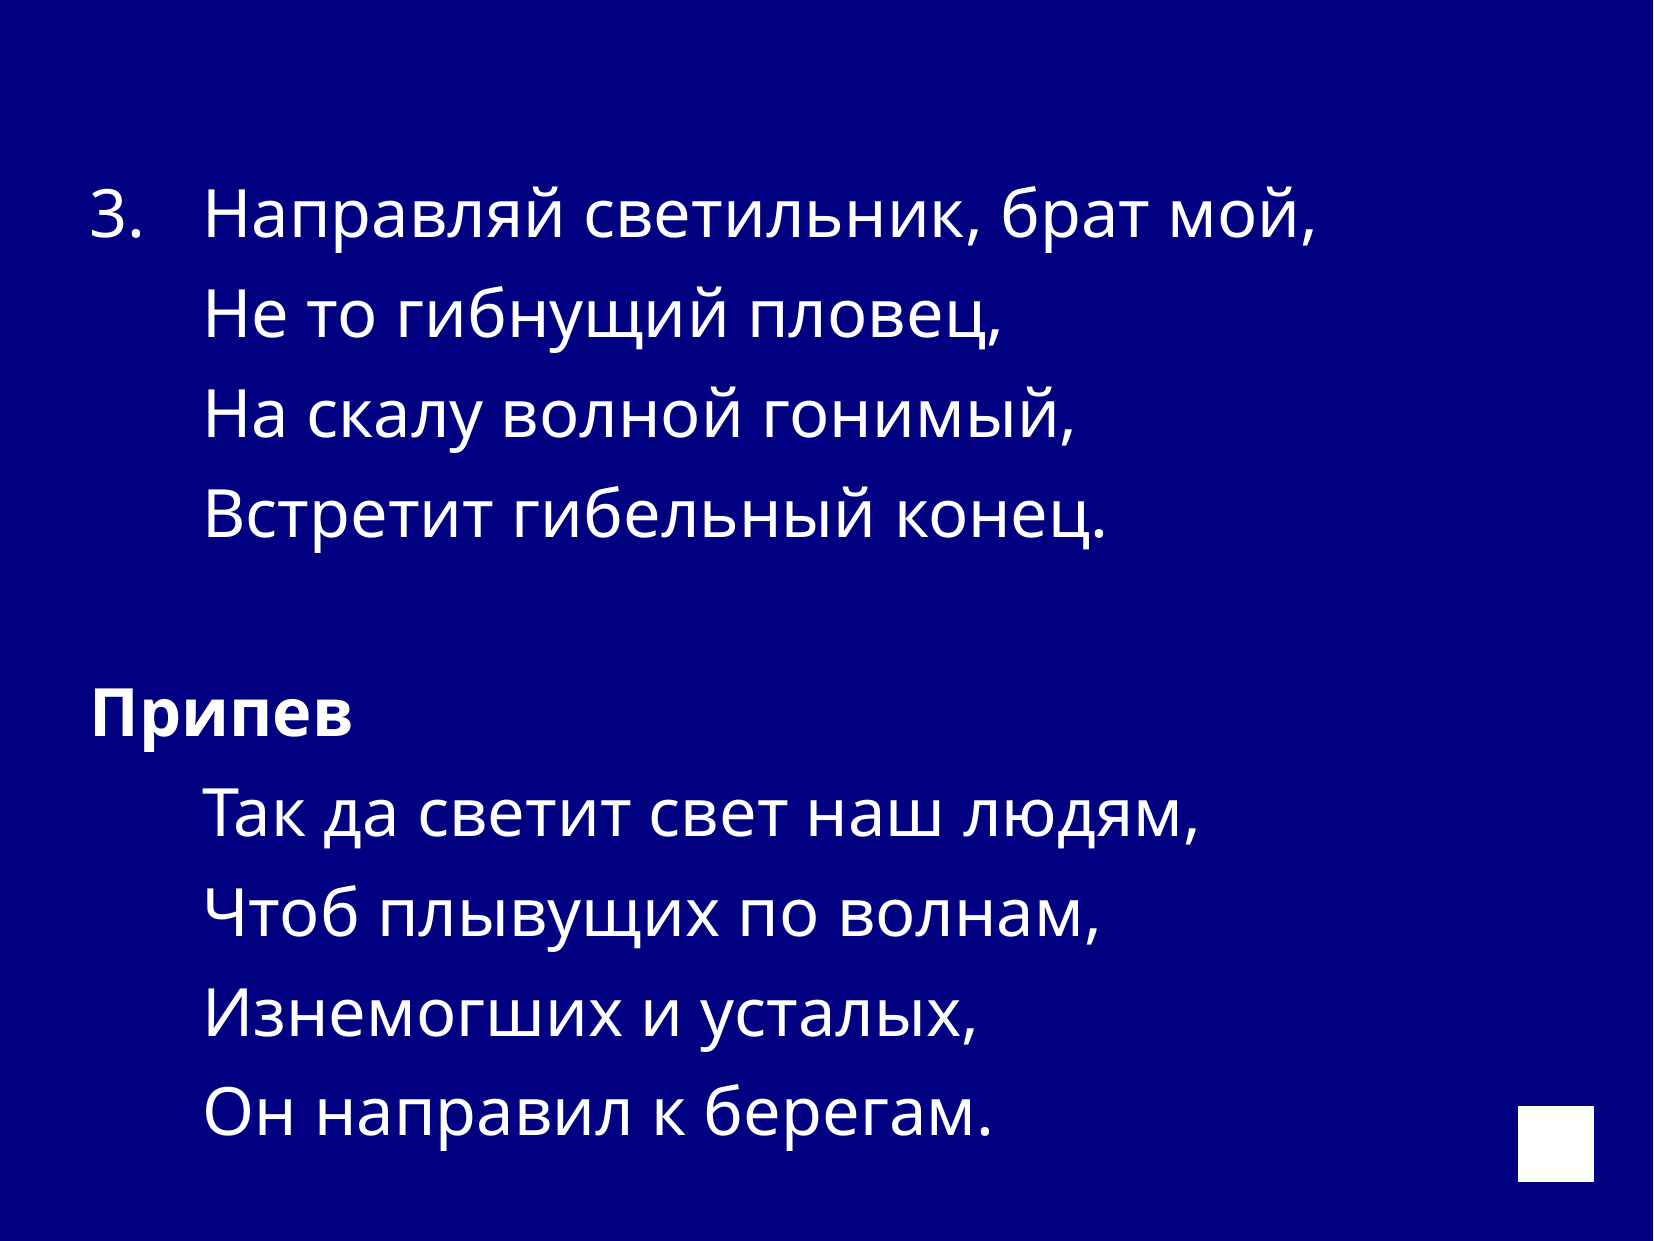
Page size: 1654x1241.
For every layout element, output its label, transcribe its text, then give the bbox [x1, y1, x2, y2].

text_box 3. Направляй светильник, брат мой, Не то гибнущий пловец, На скалу волной гонимый, Встретит гибельный конец. Припев Так да светит свет наш людям, Чтоб плывущих по волнам, Изнемогших и усталых, Он направил к берегам. [75, 150, 1576, 1163]
text_box [1518, 1106, 1594, 1182]
